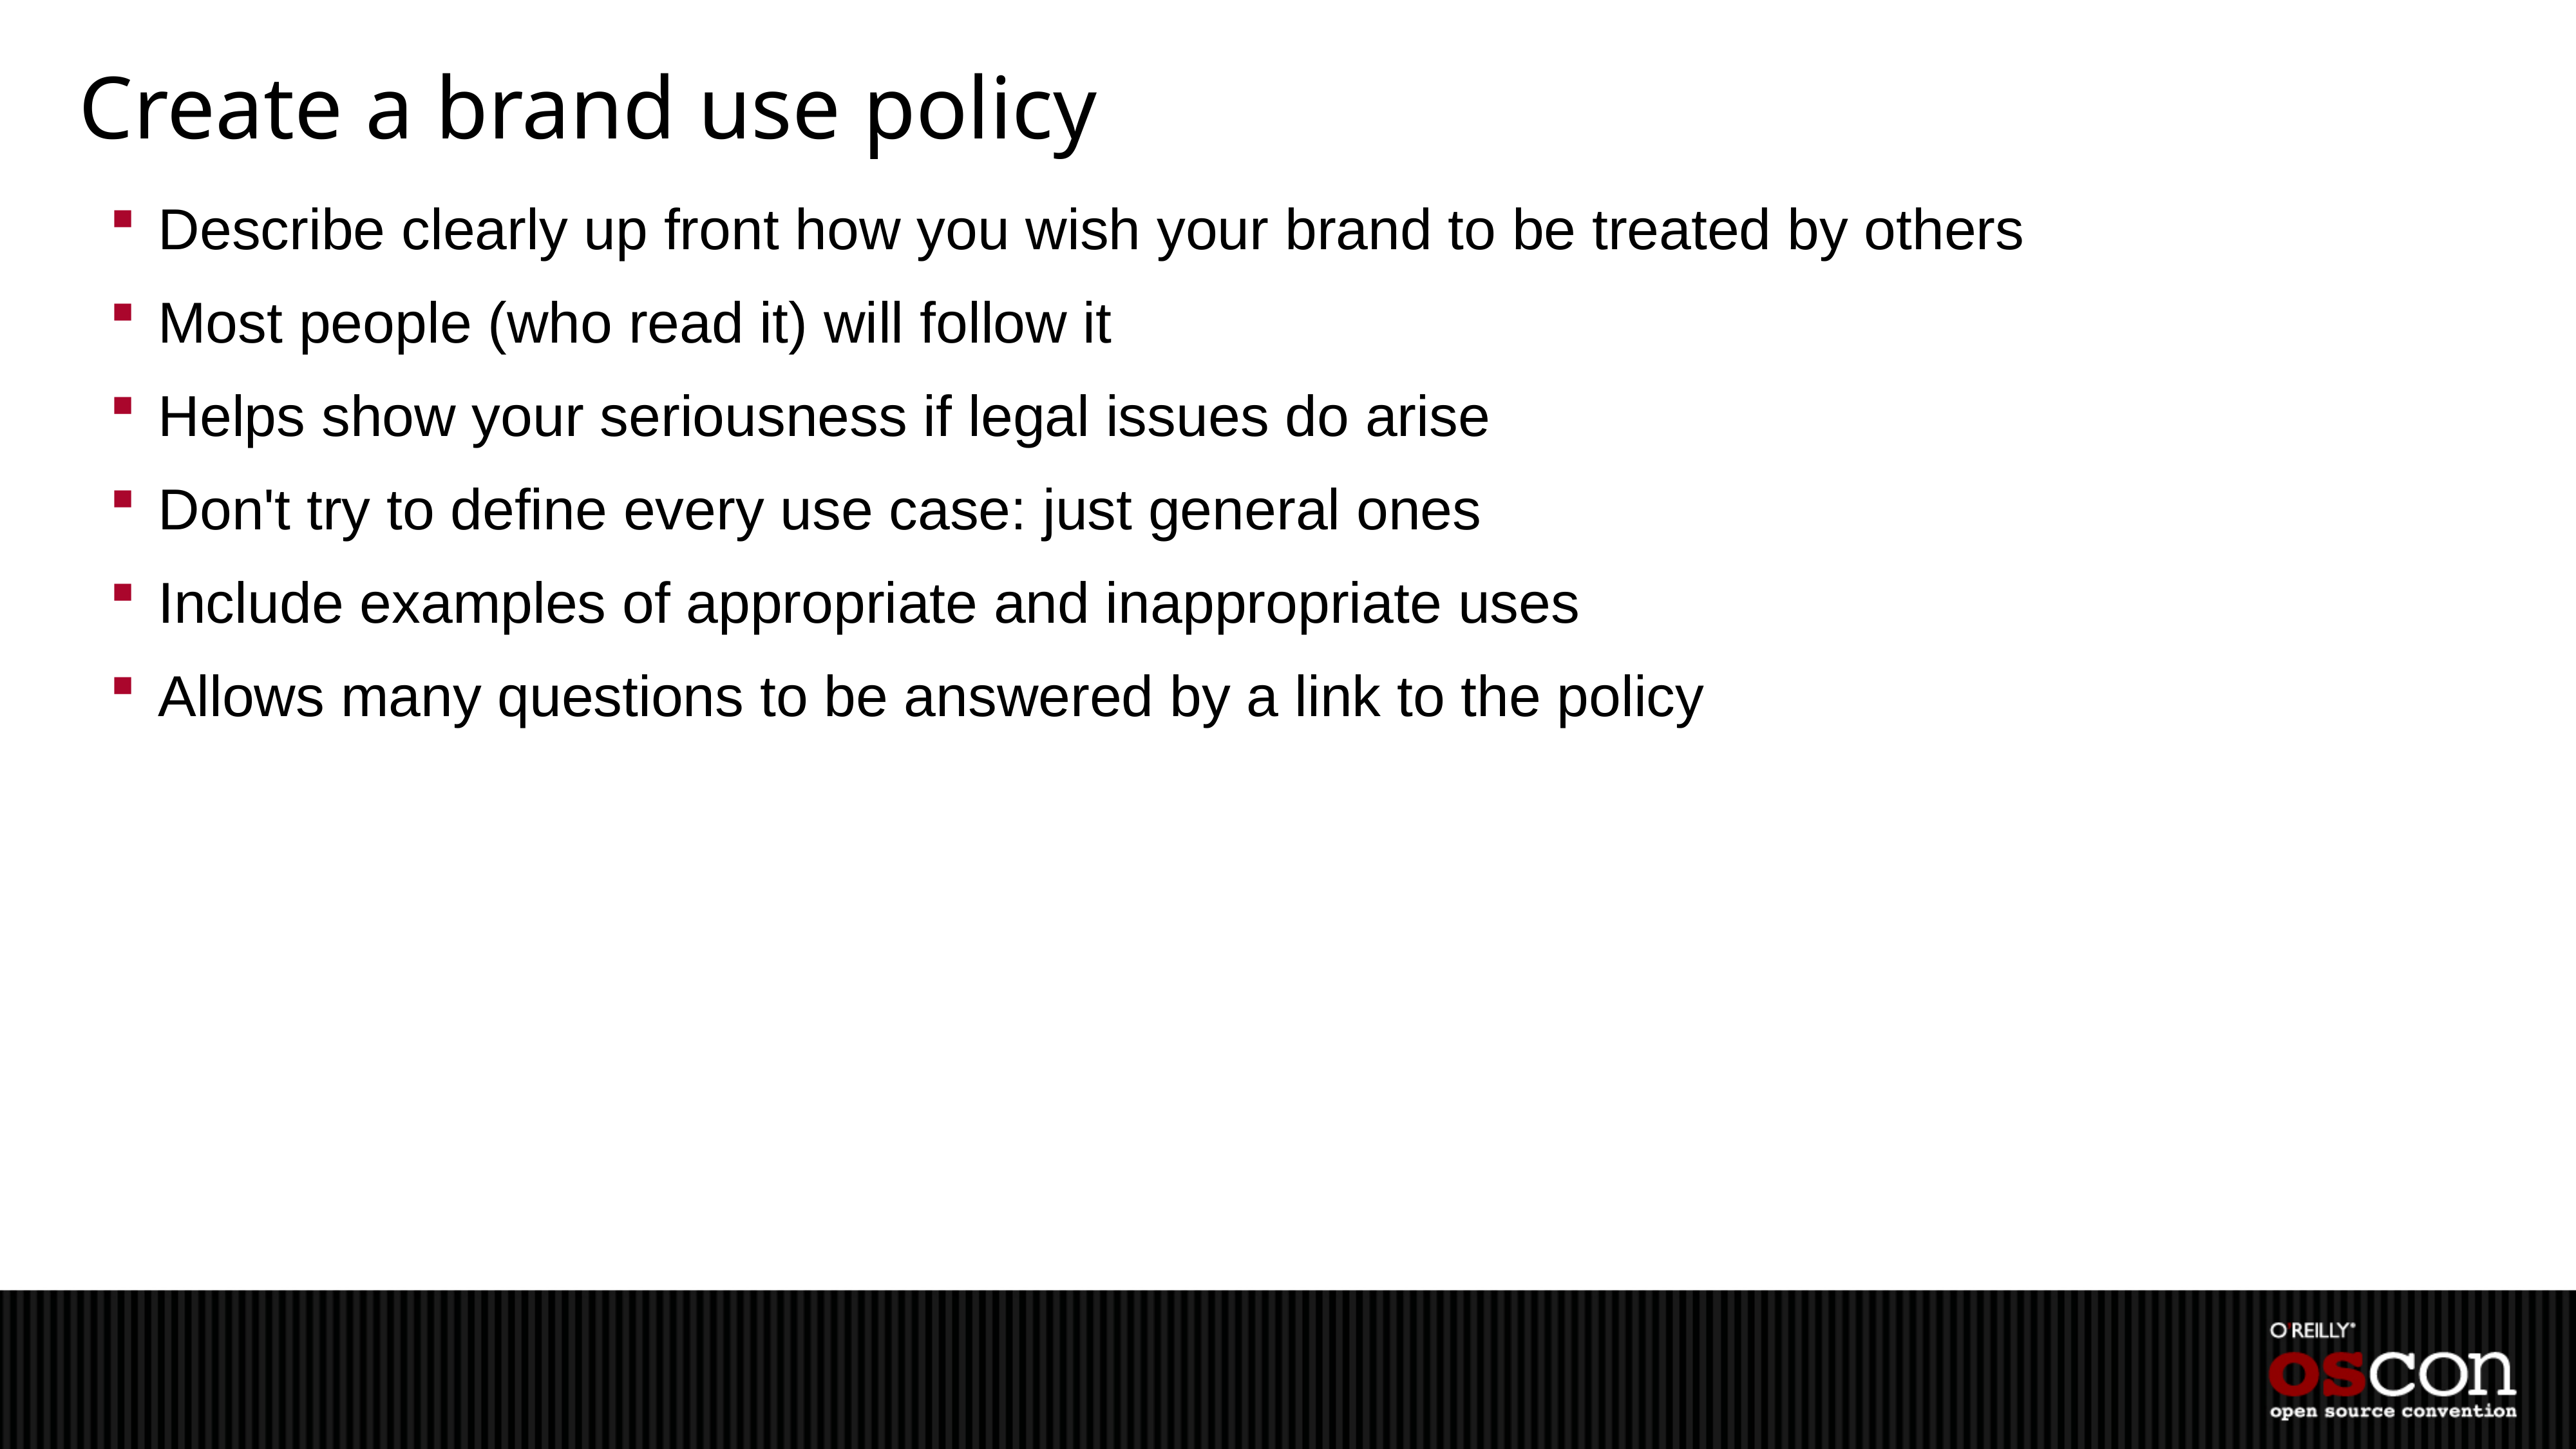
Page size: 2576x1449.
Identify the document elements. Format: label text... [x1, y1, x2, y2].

picture [0, 0, 2576, 1449]
title Create a brand use policy [73, 17, 2503, 192]
list Describe clearly up front how you wish your brand to be treated by others Most people (who read it) will follow it Helps show your seriousness if legal issues do arise Don't try to define every use case: just general ones Include examples of appropriate and inappropriate uses Allows many questions to be answered by a link to the policy [76, 191, 2505, 1449]
